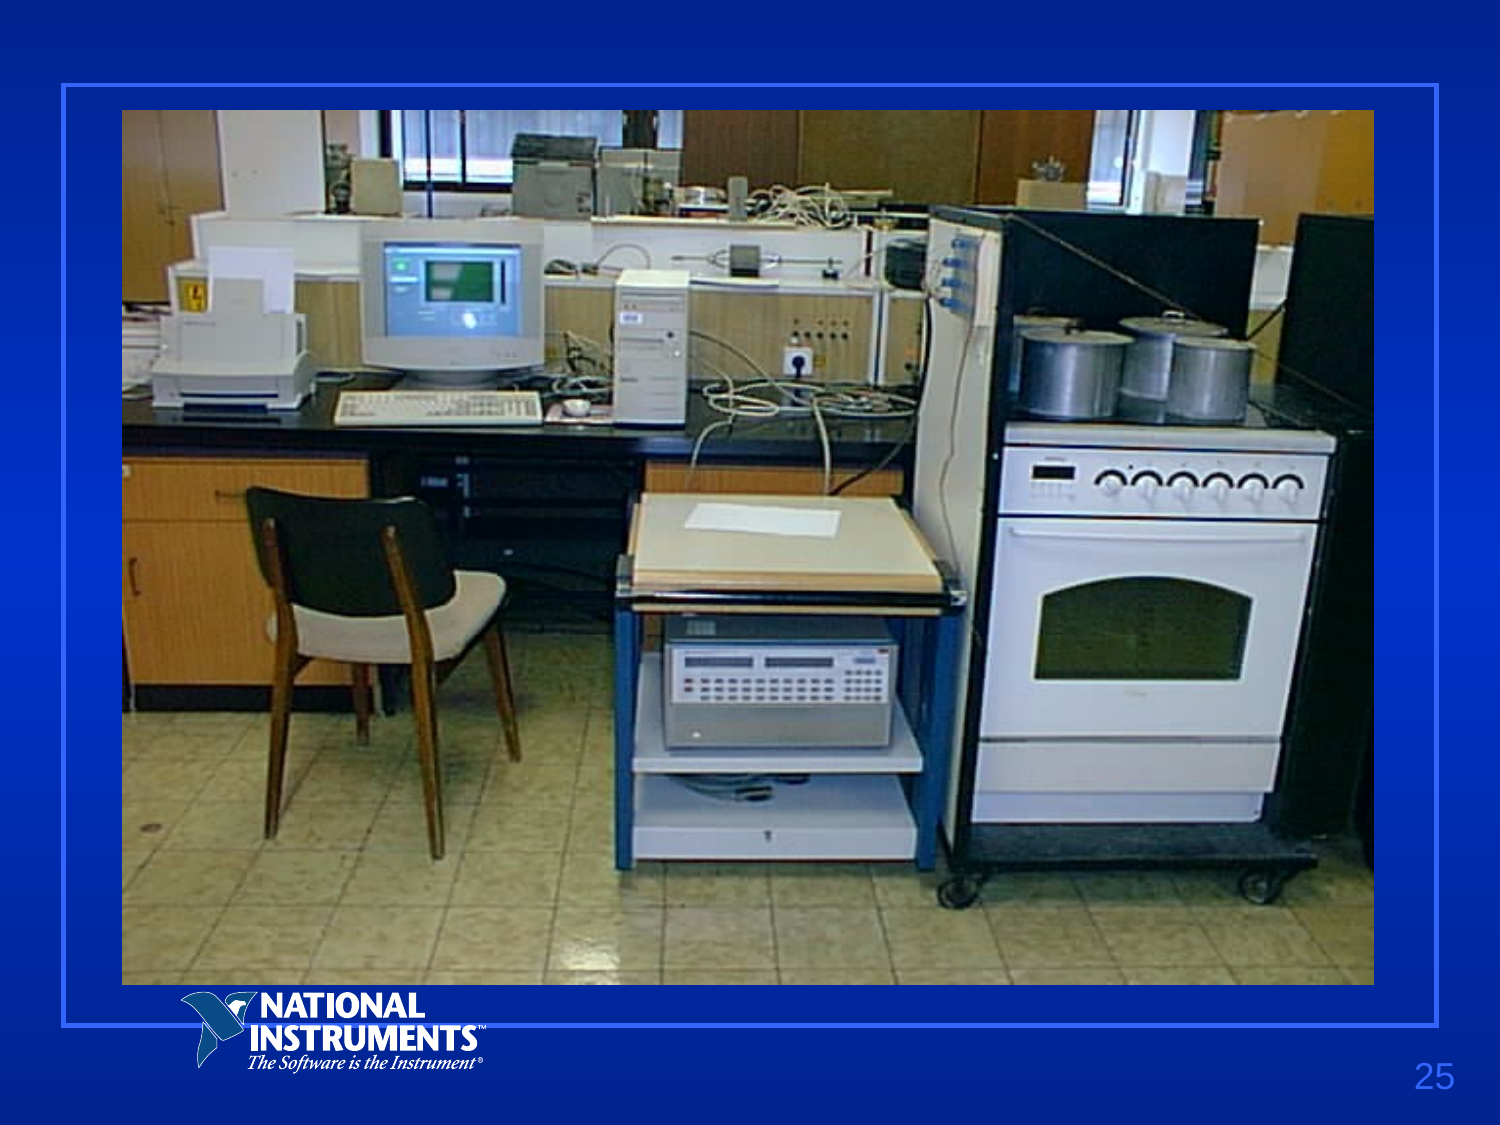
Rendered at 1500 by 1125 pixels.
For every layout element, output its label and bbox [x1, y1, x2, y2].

chart [122, 110, 1374, 985]
